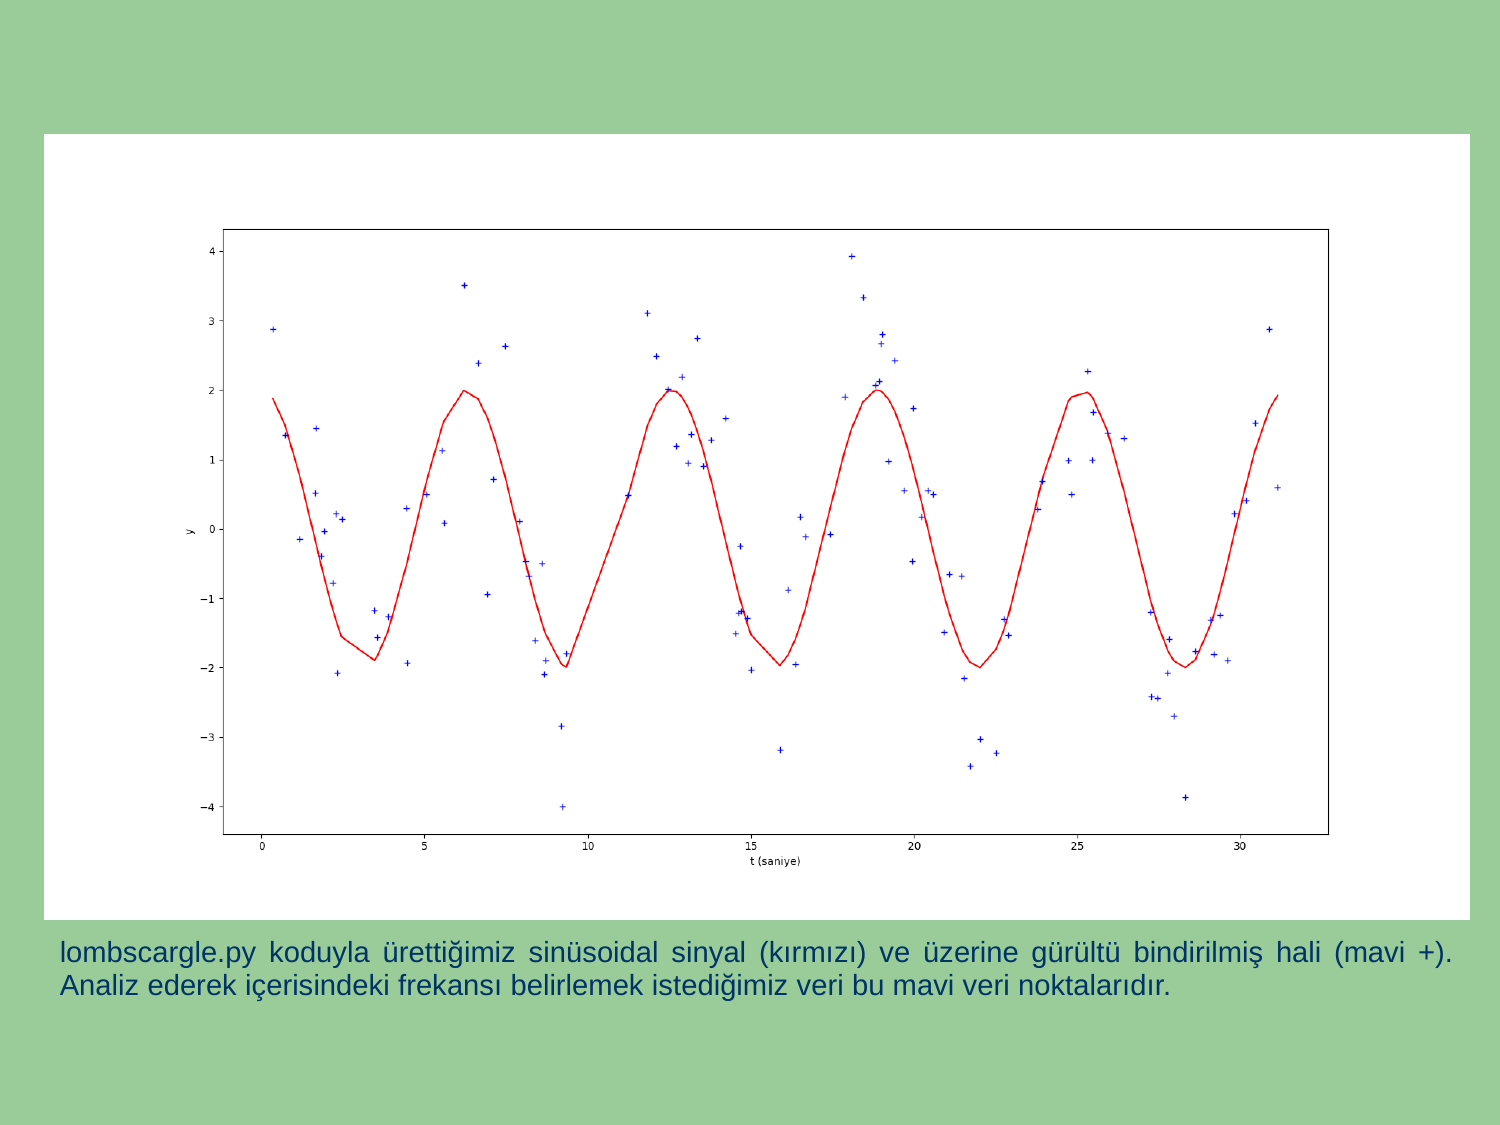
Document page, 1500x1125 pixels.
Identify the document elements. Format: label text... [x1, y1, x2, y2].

text_box lombscargle.py koduyla ürettiğimiz sinüsoidal sinyal (kırmızı) ve üzerine gürültü bindirilmiş hali (mavi +). Analiz ederek içerisindeki frekansı belirlemek istediğimiz veri bu mavi veri noktalarıdır. [45, 928, 1471, 1042]
picture [44, 134, 1470, 920]
